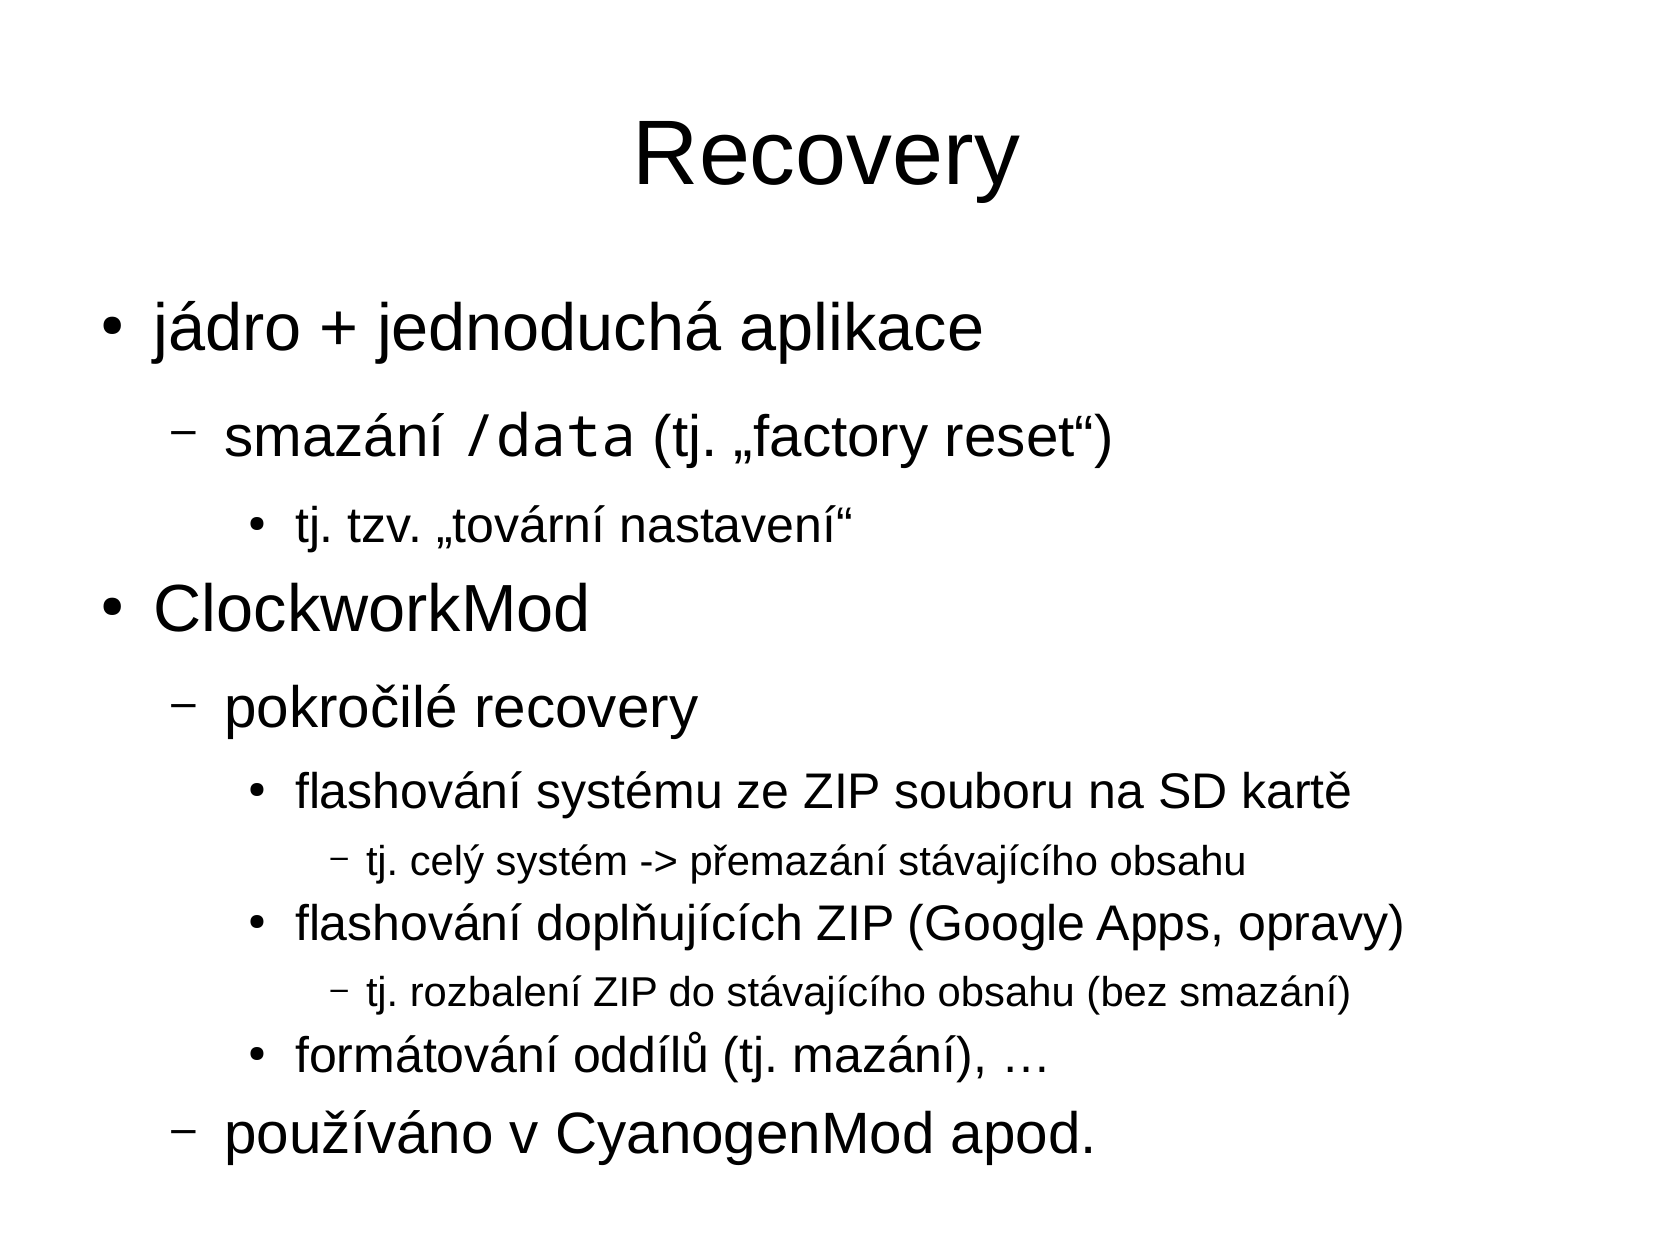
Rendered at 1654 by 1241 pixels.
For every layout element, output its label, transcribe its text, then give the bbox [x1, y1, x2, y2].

title Recovery [82, 49, 1571, 257]
list jádro + jednoduchá aplikace smazání /data (tj. „factory reset“) tj. tzv. „tovární nastavení“ ClockworkMod pokročilé recovery flashování systému ze ZIP souboru na SD kartě tj. celý systém -> přemazání stávajícího obsahu flashování doplňujících ZIP (Google Apps, opravy) tj. rozbalení ZIP do stávajícího obsahu (bez smazání) formátování oddílů (tj. mazání), … používáno v CyanogenMod apod. [82, 290, 1571, 1205]
